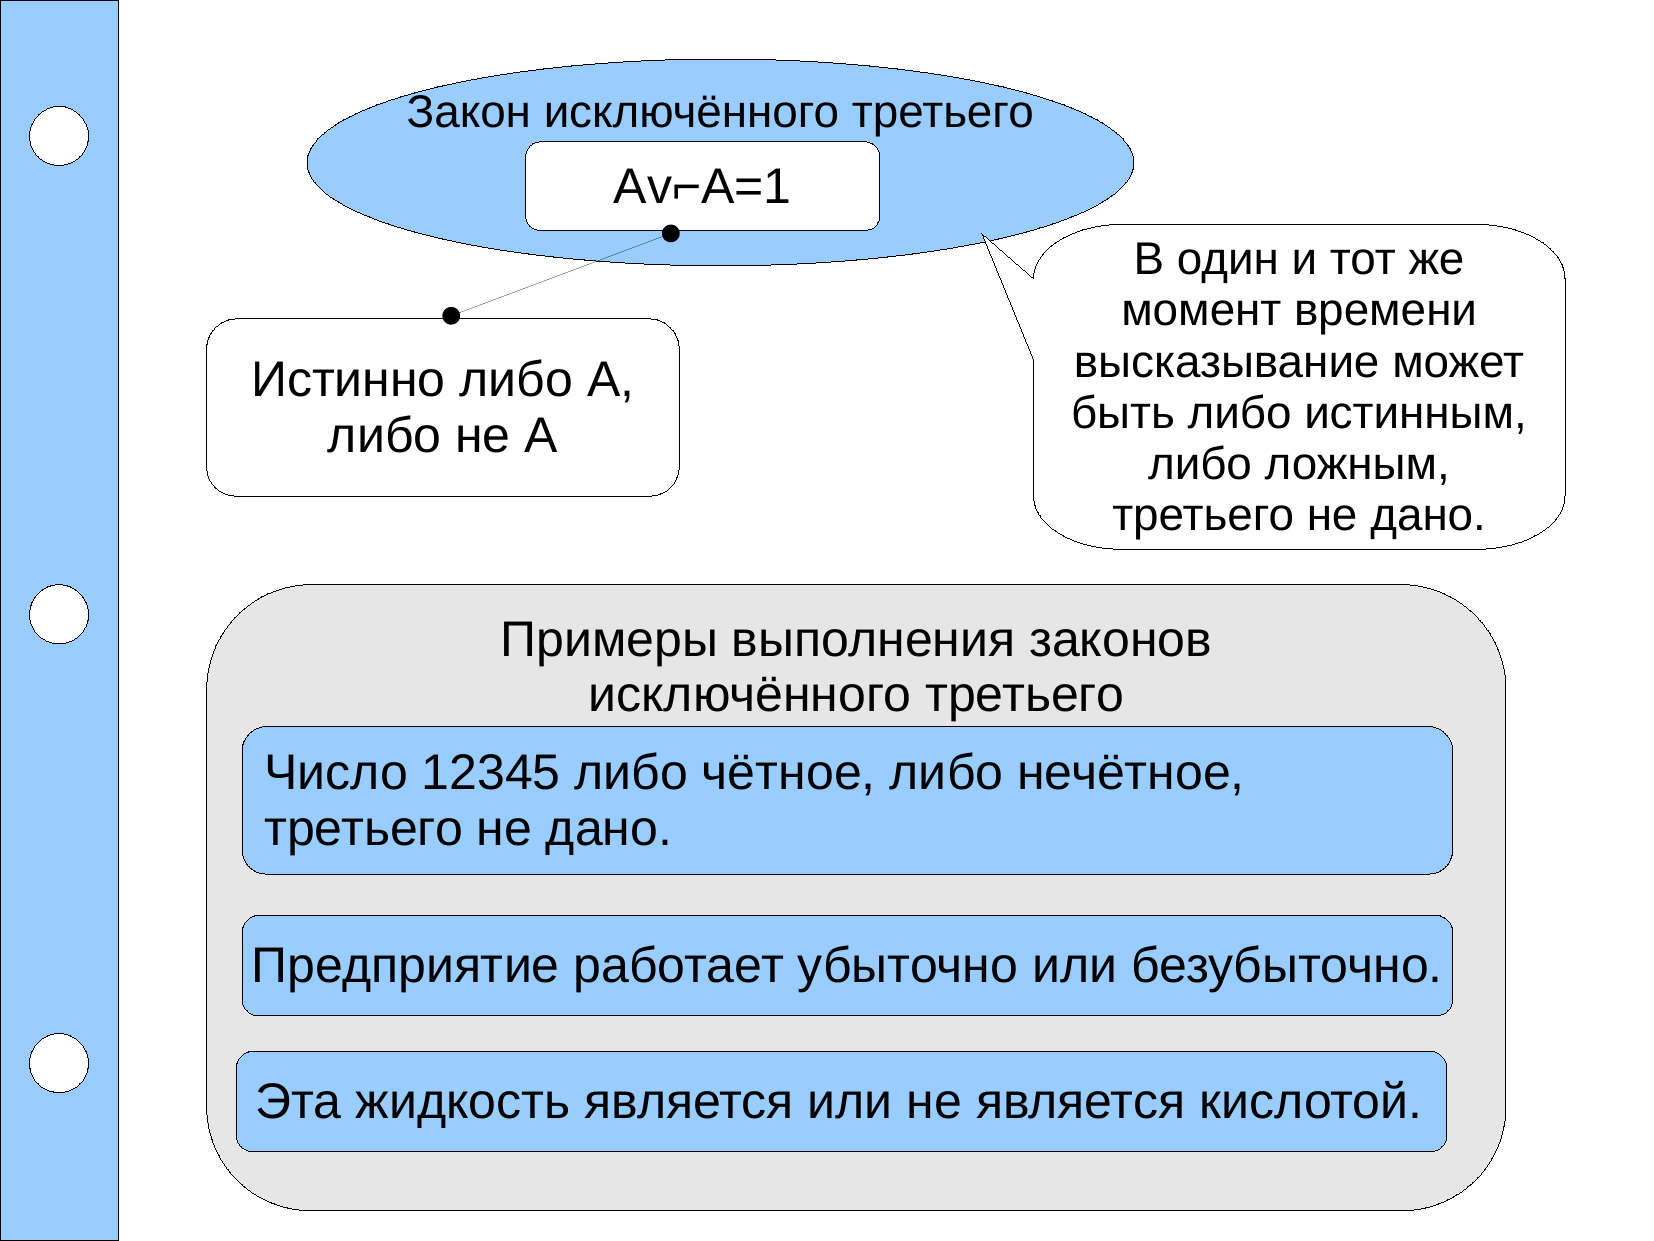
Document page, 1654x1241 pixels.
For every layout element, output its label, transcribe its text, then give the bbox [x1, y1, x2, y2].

text_box Число 12345 либо чётное, либо нечётное, третьего не дано. [242, 726, 1453, 875]
text_box Аv⌐A=1 [525, 141, 880, 231]
text_box В один и тот же момент времени высказывание может быть либо истинным, либо ложным, третьего не дано. [981, 224, 1566, 550]
text_box [0, 0, 119, 1241]
text_box Истинно либо А, либо не А [206, 318, 680, 497]
text_box Предприятие работает убыточно или безубыточно. [242, 915, 1453, 1016]
text_box Закон исключённого третьего [307, 59, 1134, 266]
text_box Эта жидкость является или не является кислотой. [236, 1051, 1447, 1152]
text_box Примеры выполнения законов исключённого третьего [206, 584, 1506, 1211]
